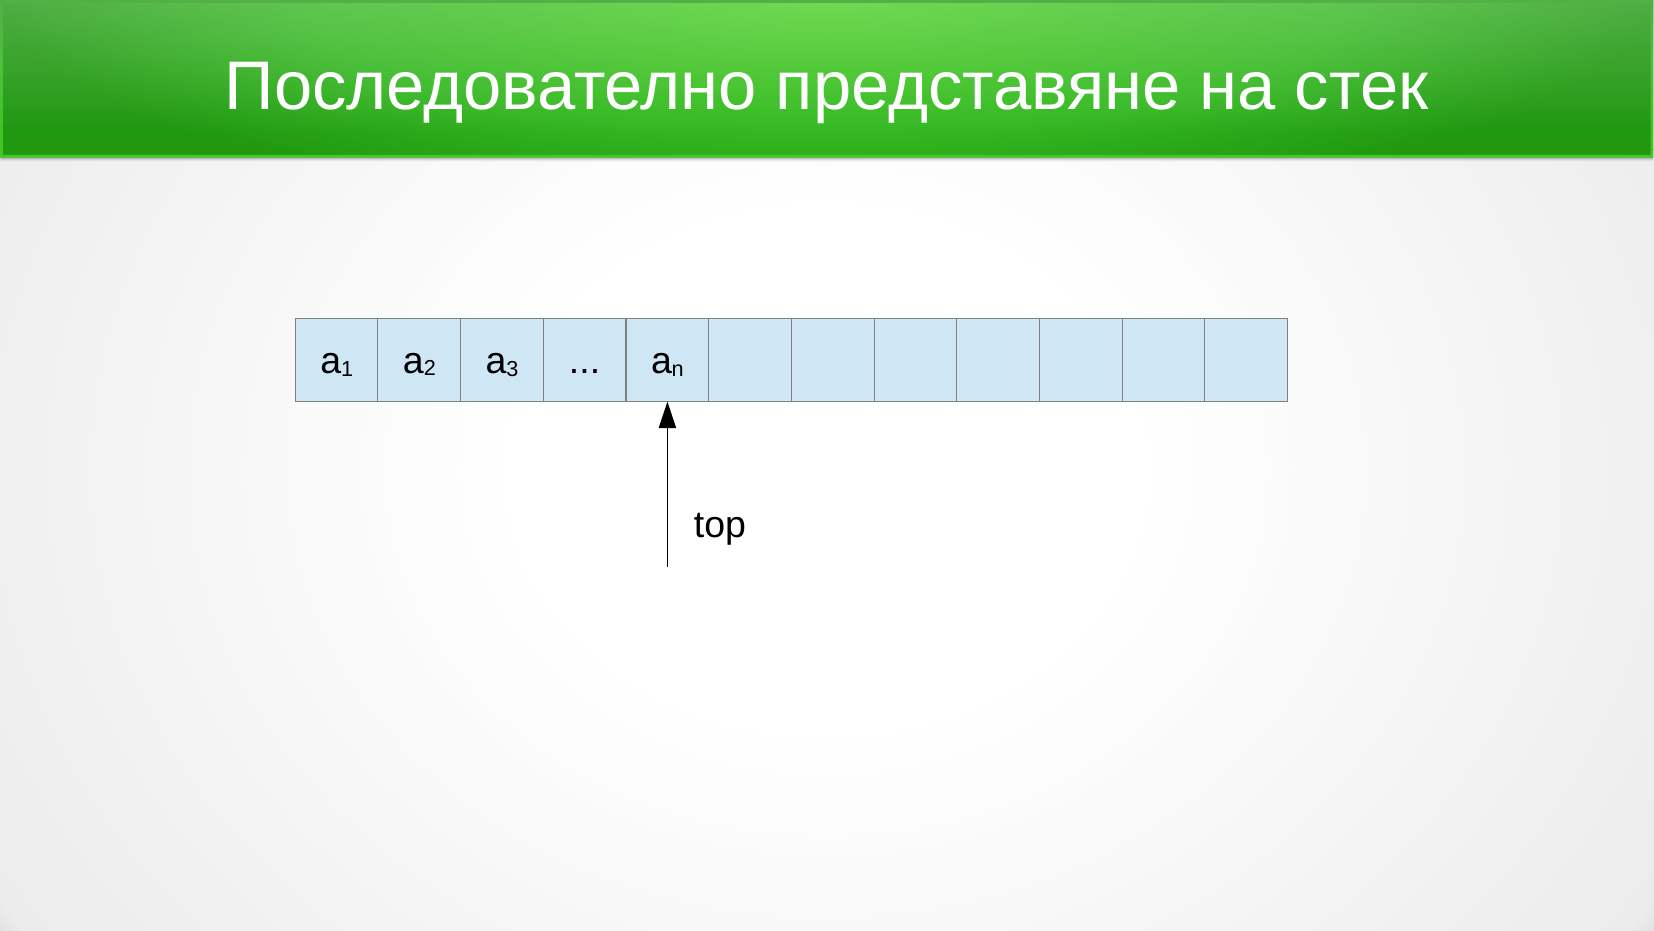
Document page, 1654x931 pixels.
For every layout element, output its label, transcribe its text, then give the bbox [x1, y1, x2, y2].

text_box top [679, 496, 761, 553]
text_box an [626, 318, 708, 402]
text_box a2 [377, 318, 460, 402]
text_box [708, 318, 1288, 402]
text_box a1 [295, 318, 377, 402]
title Последователно представяне на стек [82, 37, 1571, 135]
text_box a3 [460, 318, 543, 402]
text_box ... [543, 318, 626, 402]
